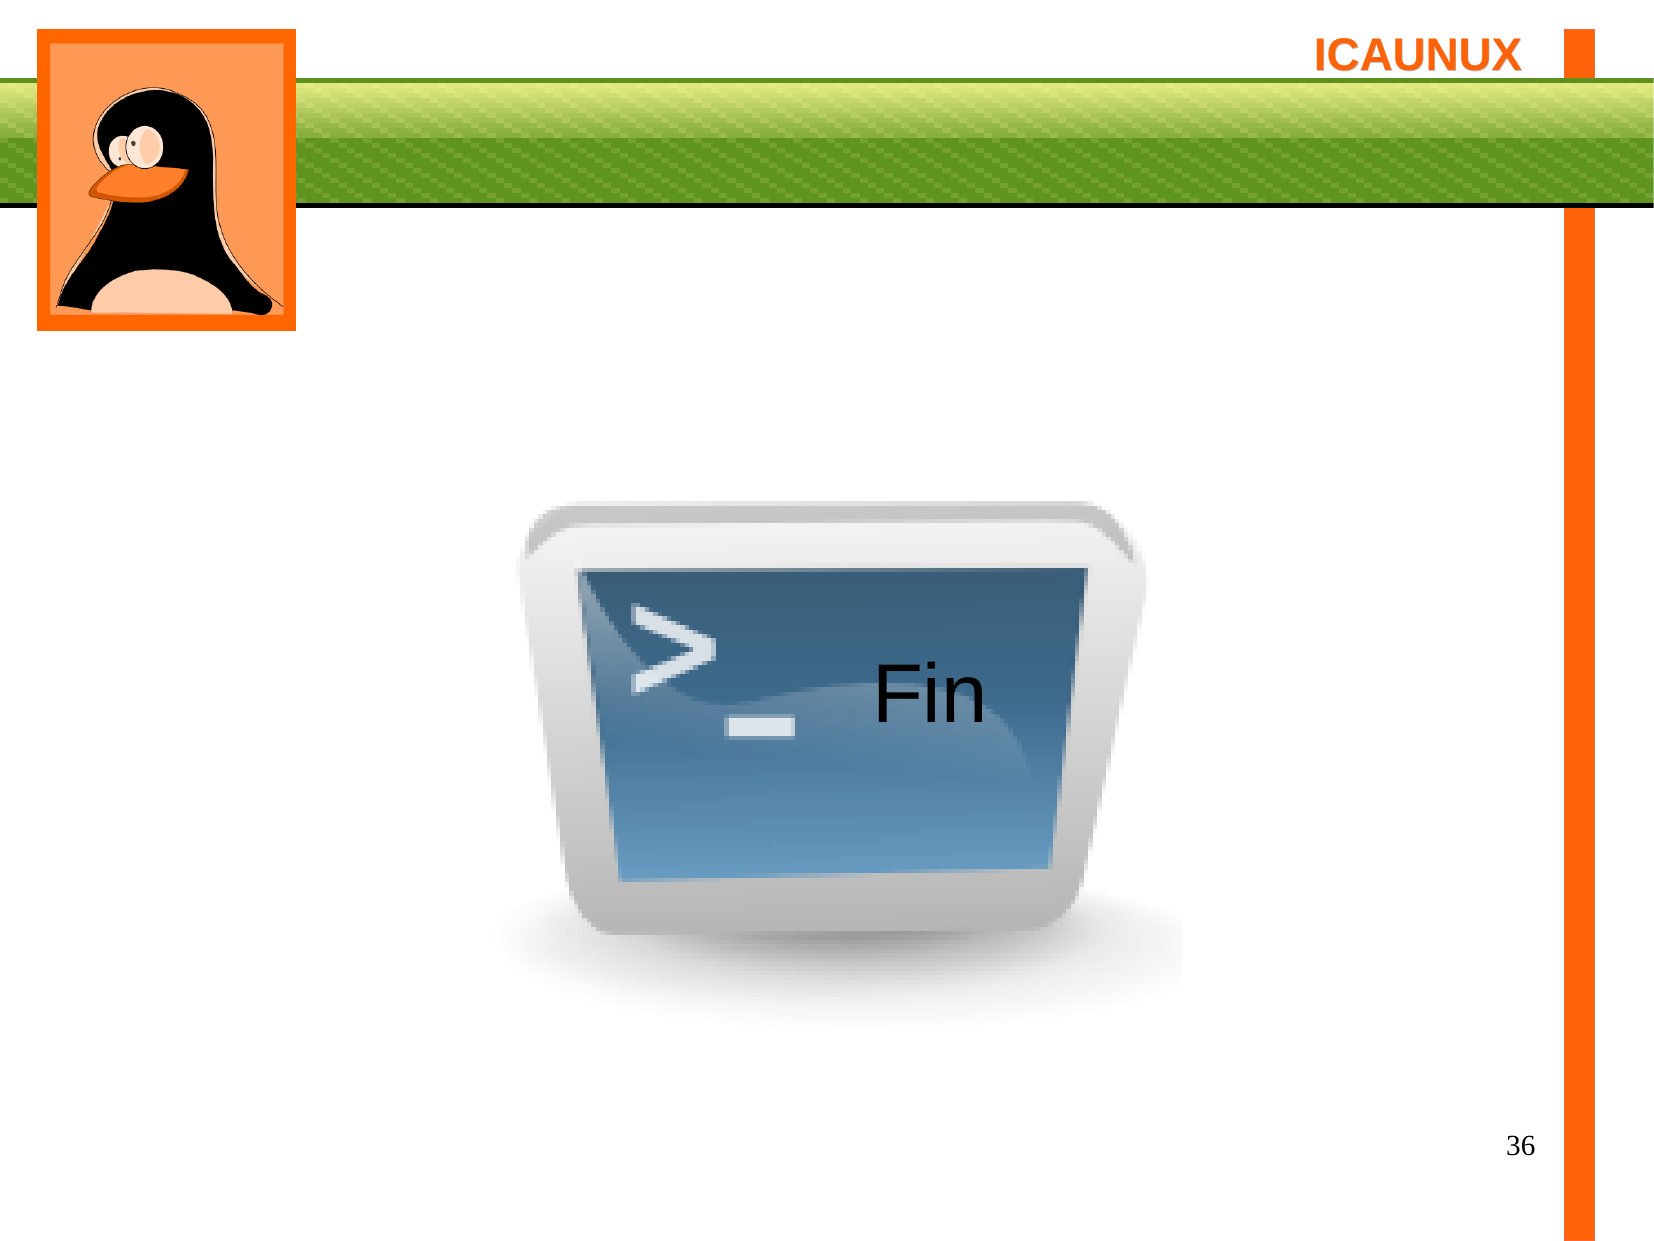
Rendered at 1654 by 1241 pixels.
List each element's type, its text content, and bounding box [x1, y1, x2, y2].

title Fin [826, 620, 1034, 769]
picture [0, 29, 1654, 331]
picture [472, 413, 1182, 1122]
